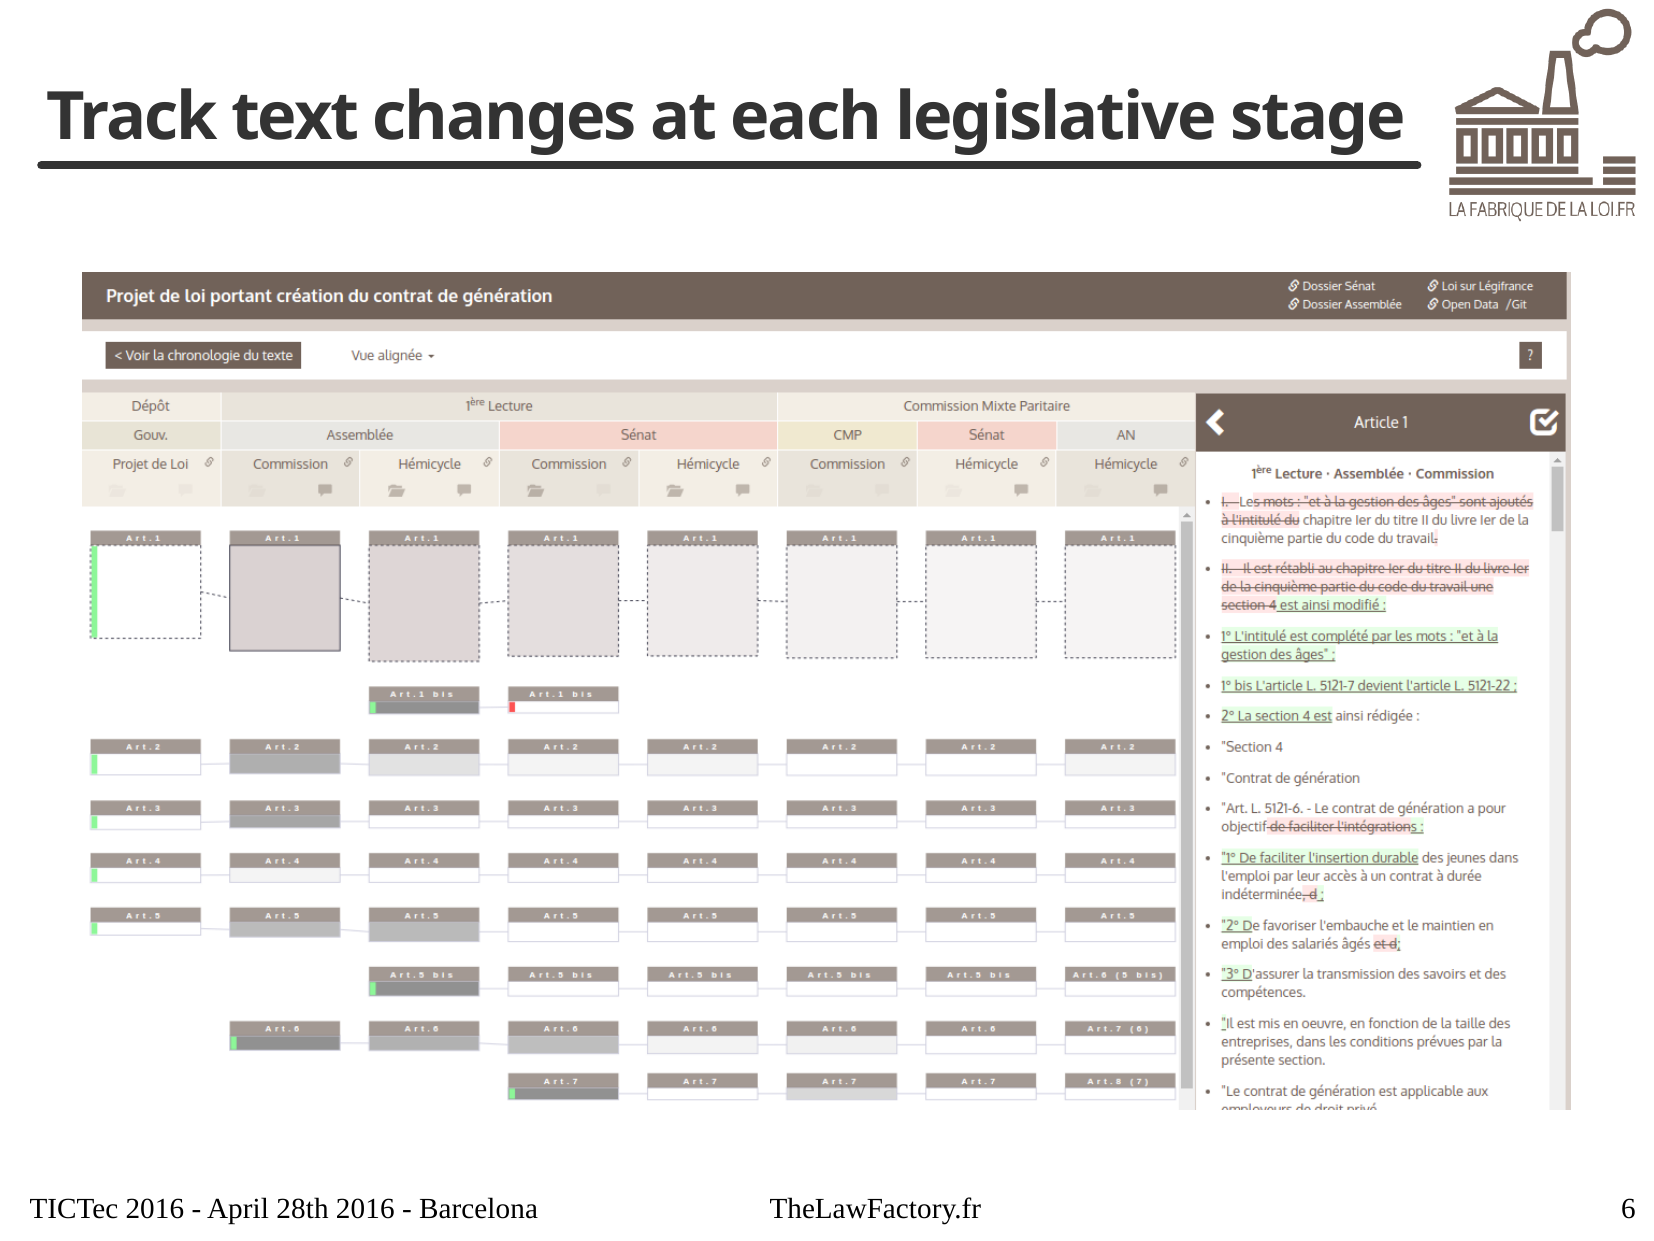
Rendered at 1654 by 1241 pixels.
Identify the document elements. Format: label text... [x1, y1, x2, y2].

picture [1429, 0, 1654, 225]
title Track text changes at each legislative stage [29, 37, 1518, 189]
picture [82, 272, 1571, 1110]
